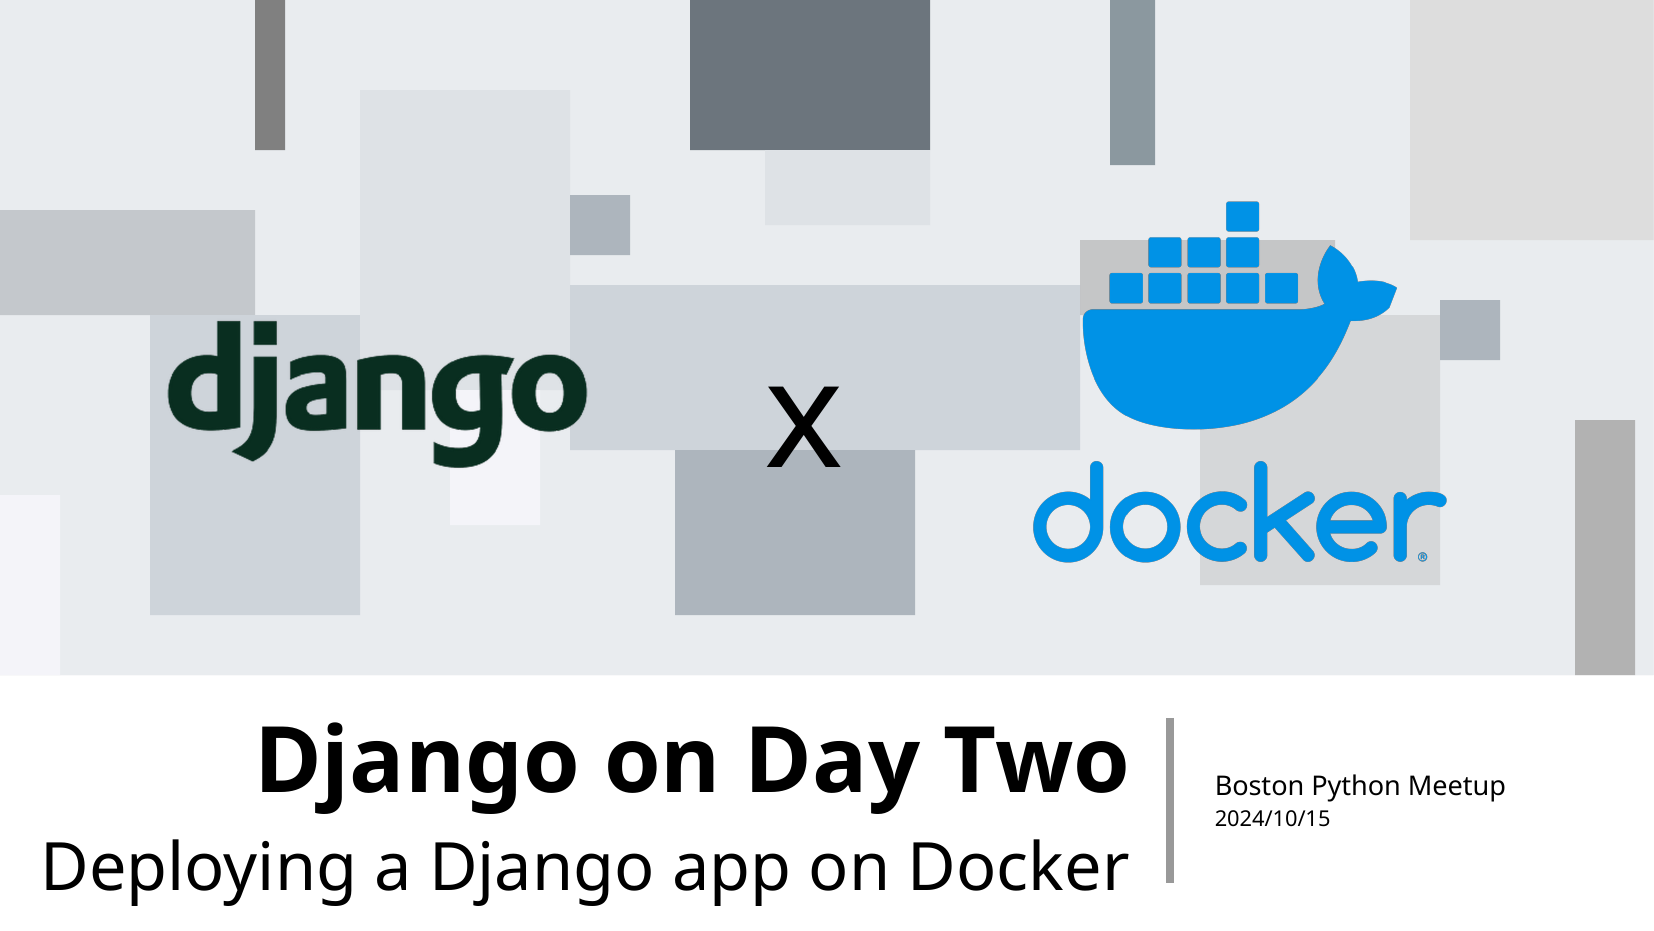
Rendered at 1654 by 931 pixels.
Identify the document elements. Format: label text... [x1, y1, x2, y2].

title Django on Day Two [37, 631, 1132, 773]
text_box x [750, 300, 976, 526]
picture [154, 301, 601, 488]
subtitle Deploying a Django app on Docker [0, 773, 1132, 931]
picture [900, 187, 1579, 570]
text_box Boston Python Meetup 2024/10/15 [1200, 759, 1591, 841]
